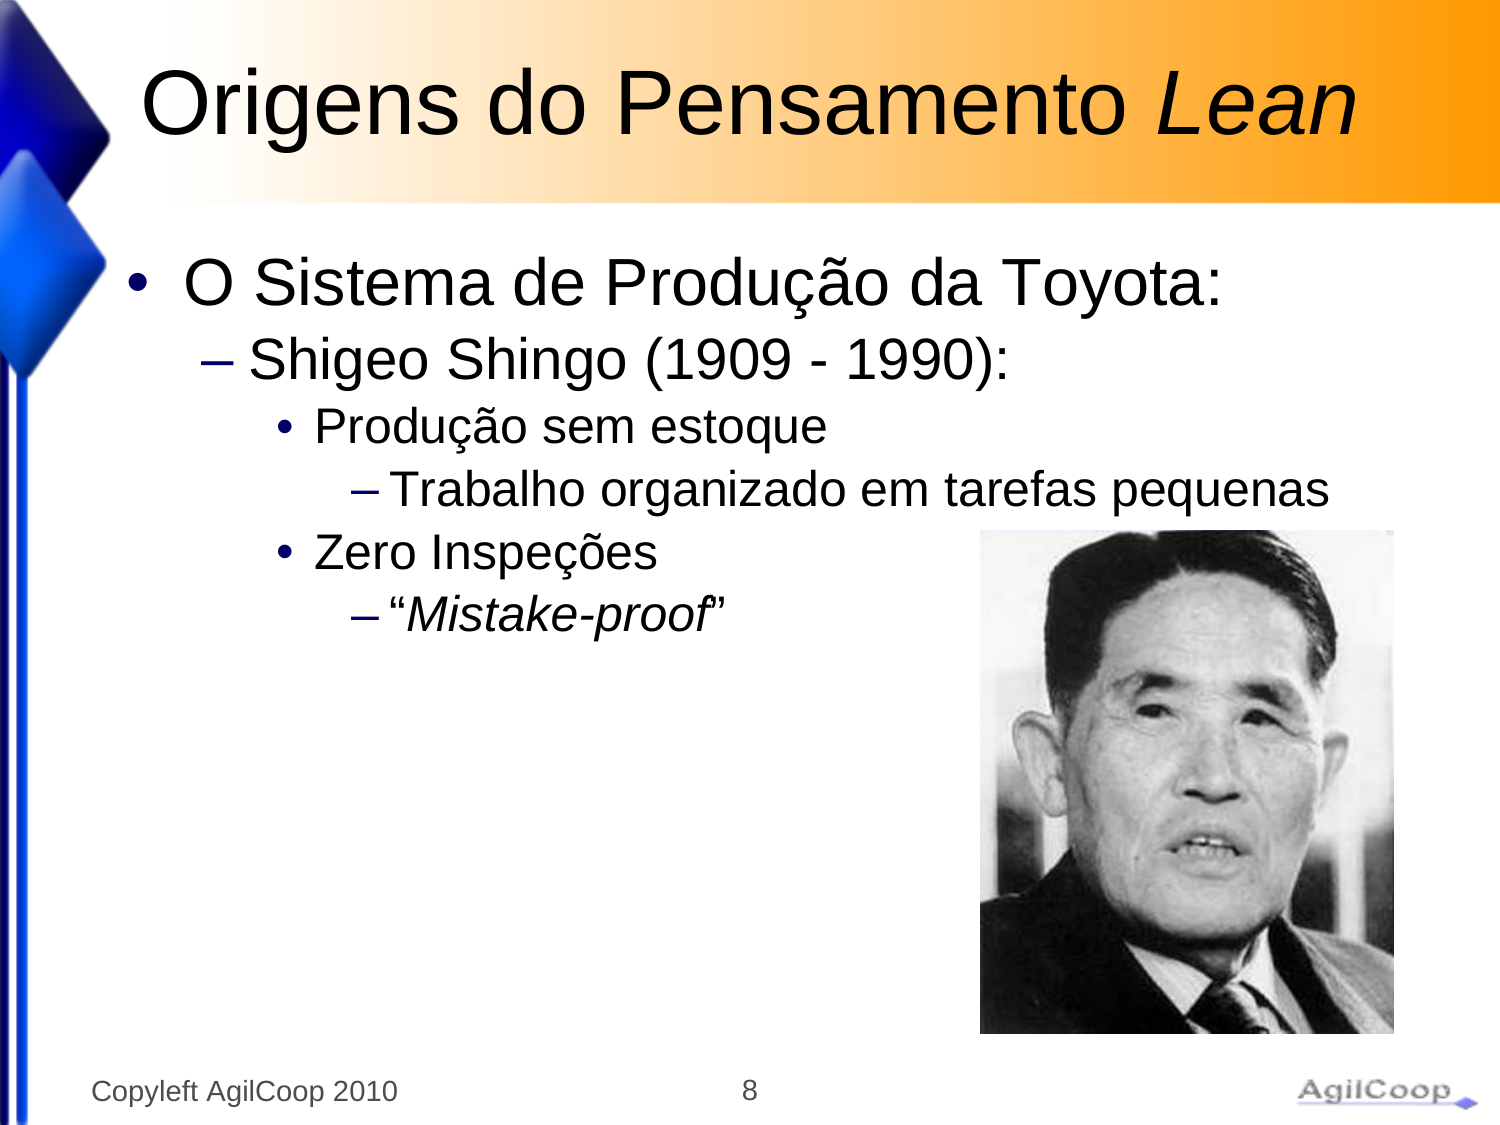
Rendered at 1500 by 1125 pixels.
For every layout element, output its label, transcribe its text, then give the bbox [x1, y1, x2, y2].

list O Sistema de Produção da Toyota: Shigeo Shingo (1909 - 1990): Produção sem estoque Trabalho organizado em tarefas pequenas Zero Inspeções “Mistake-proof” [112, 243, 1425, 1051]
picture [0, 0, 1500, 1125]
title Origens do Pensamento Lean [75, 8, 1426, 197]
